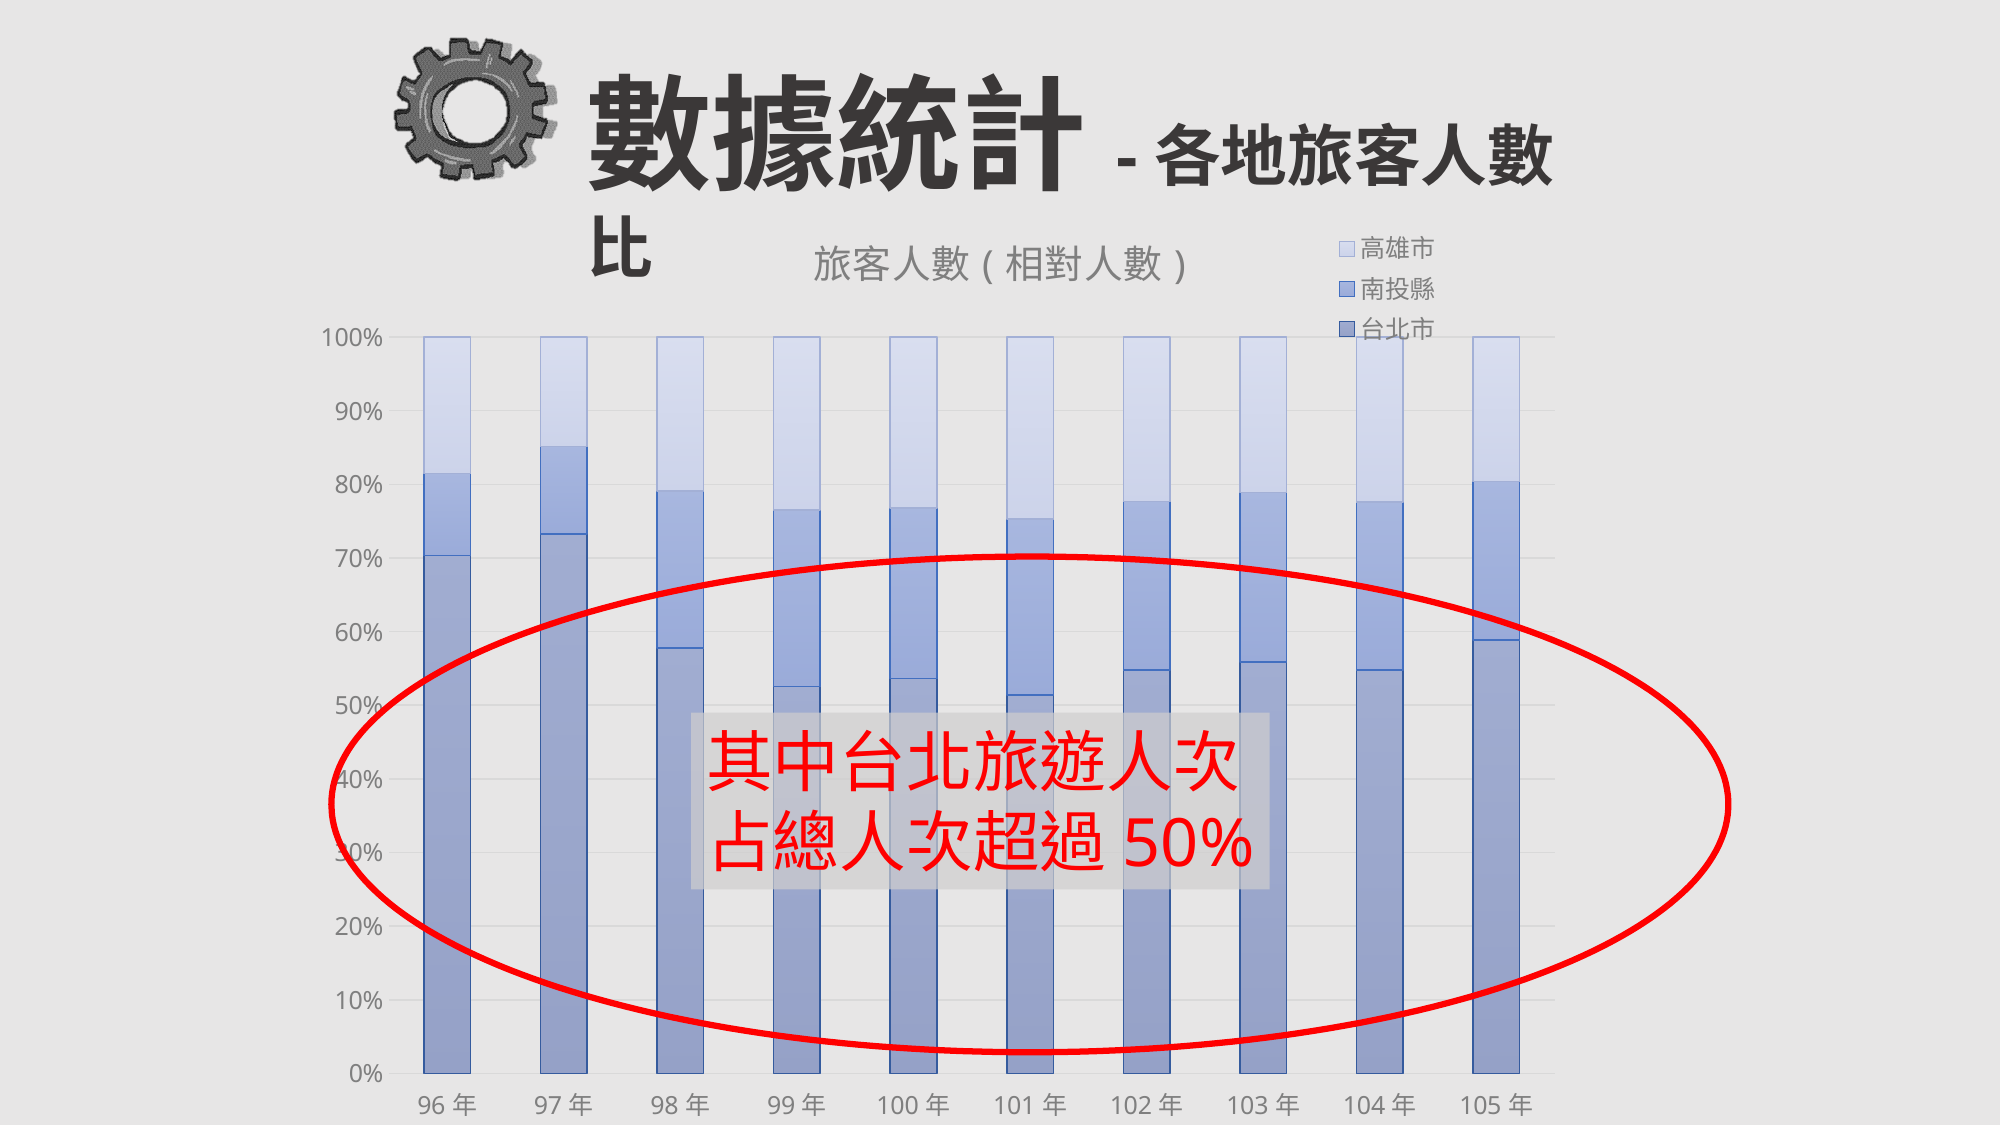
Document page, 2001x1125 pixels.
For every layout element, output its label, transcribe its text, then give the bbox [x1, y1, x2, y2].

text_box 其中台北旅遊人次 占總人次超過50% [691, 712, 1263, 890]
chart [335, 560, 1708, 1049]
chart [292, 197, 1708, 1125]
picture [375, 30, 572, 197]
text_box 數據統計-各地旅客人數比 [571, 48, 1625, 197]
